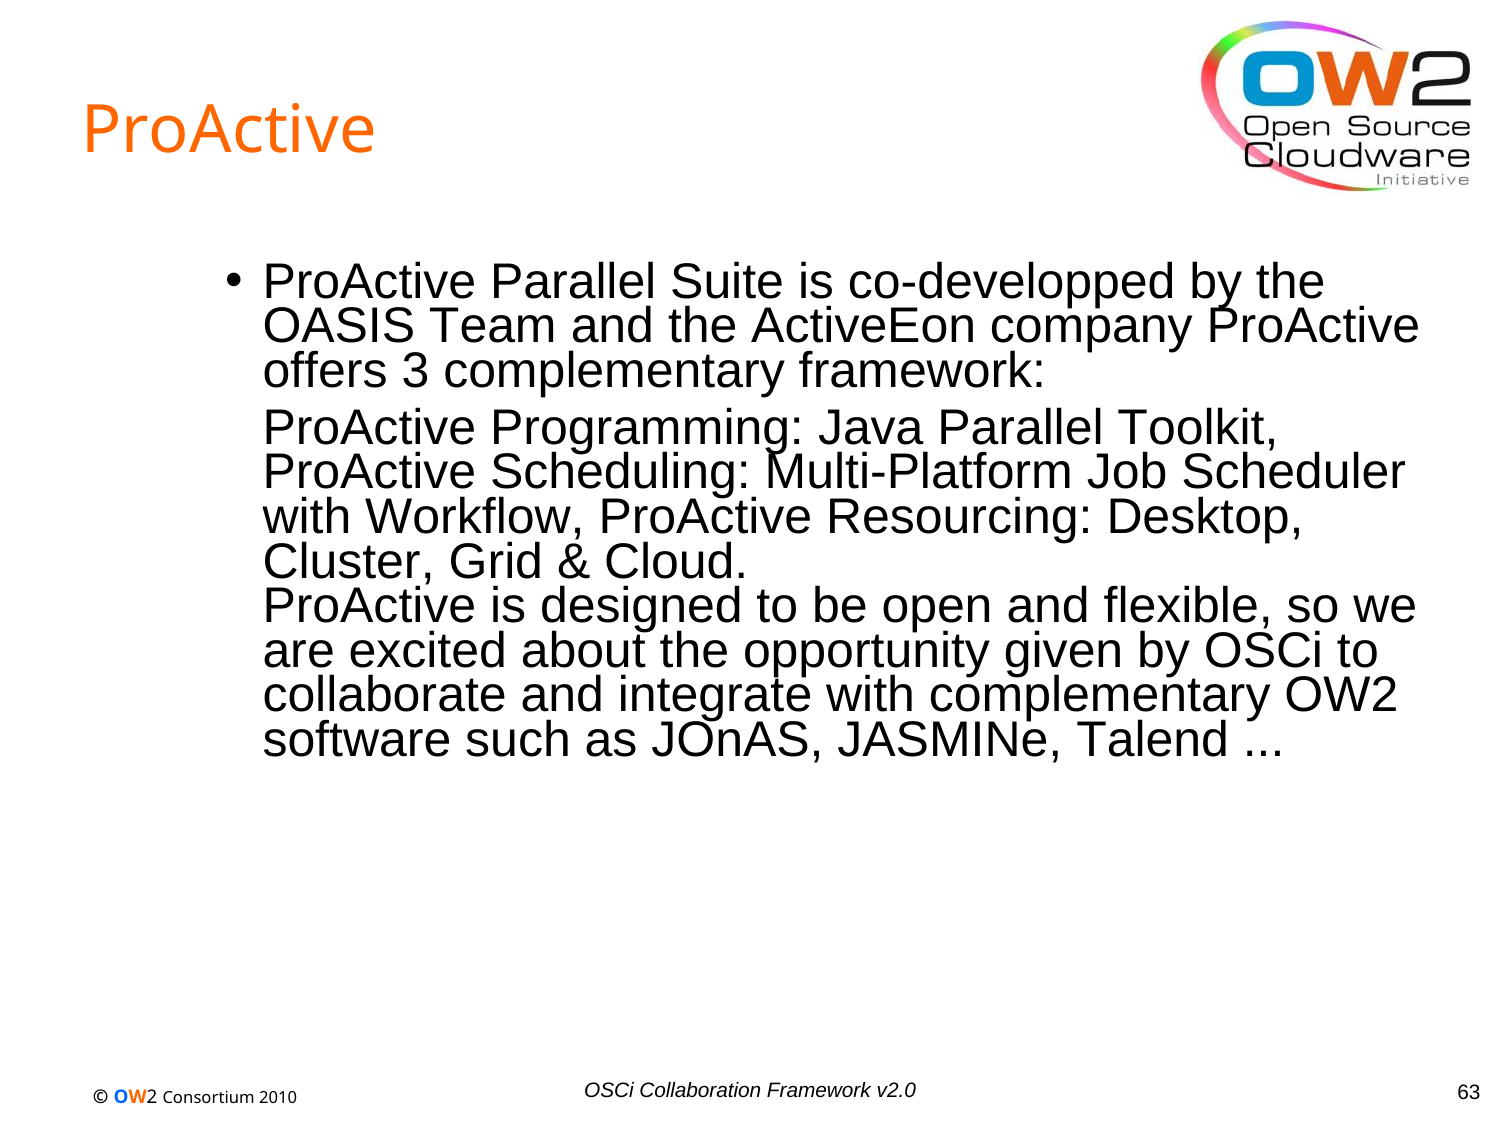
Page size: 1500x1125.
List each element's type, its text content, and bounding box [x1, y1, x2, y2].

list ProActive Parallel Suite is co-developped by the OASIS Team and the ActiveEon company ProActive offers 3 complementary framework: ProActive Programming: Java Parallel Toolkit, ProActive Scheduling: Multi-Platform Job Scheduler with Workflow, ProActive Resourcing: Desktop, Cluster, Grid & Cloud. ProActive is designed to be open and flexible, so we are excited about the opportunity given by OSCi to collaborate and integrate with complementary OW2 software such as JOnAS, JASMINe, Talend ... [74, 262, 1425, 990]
picture [1199, 19, 1472, 195]
title ProActive [81, 43, 1182, 213]
